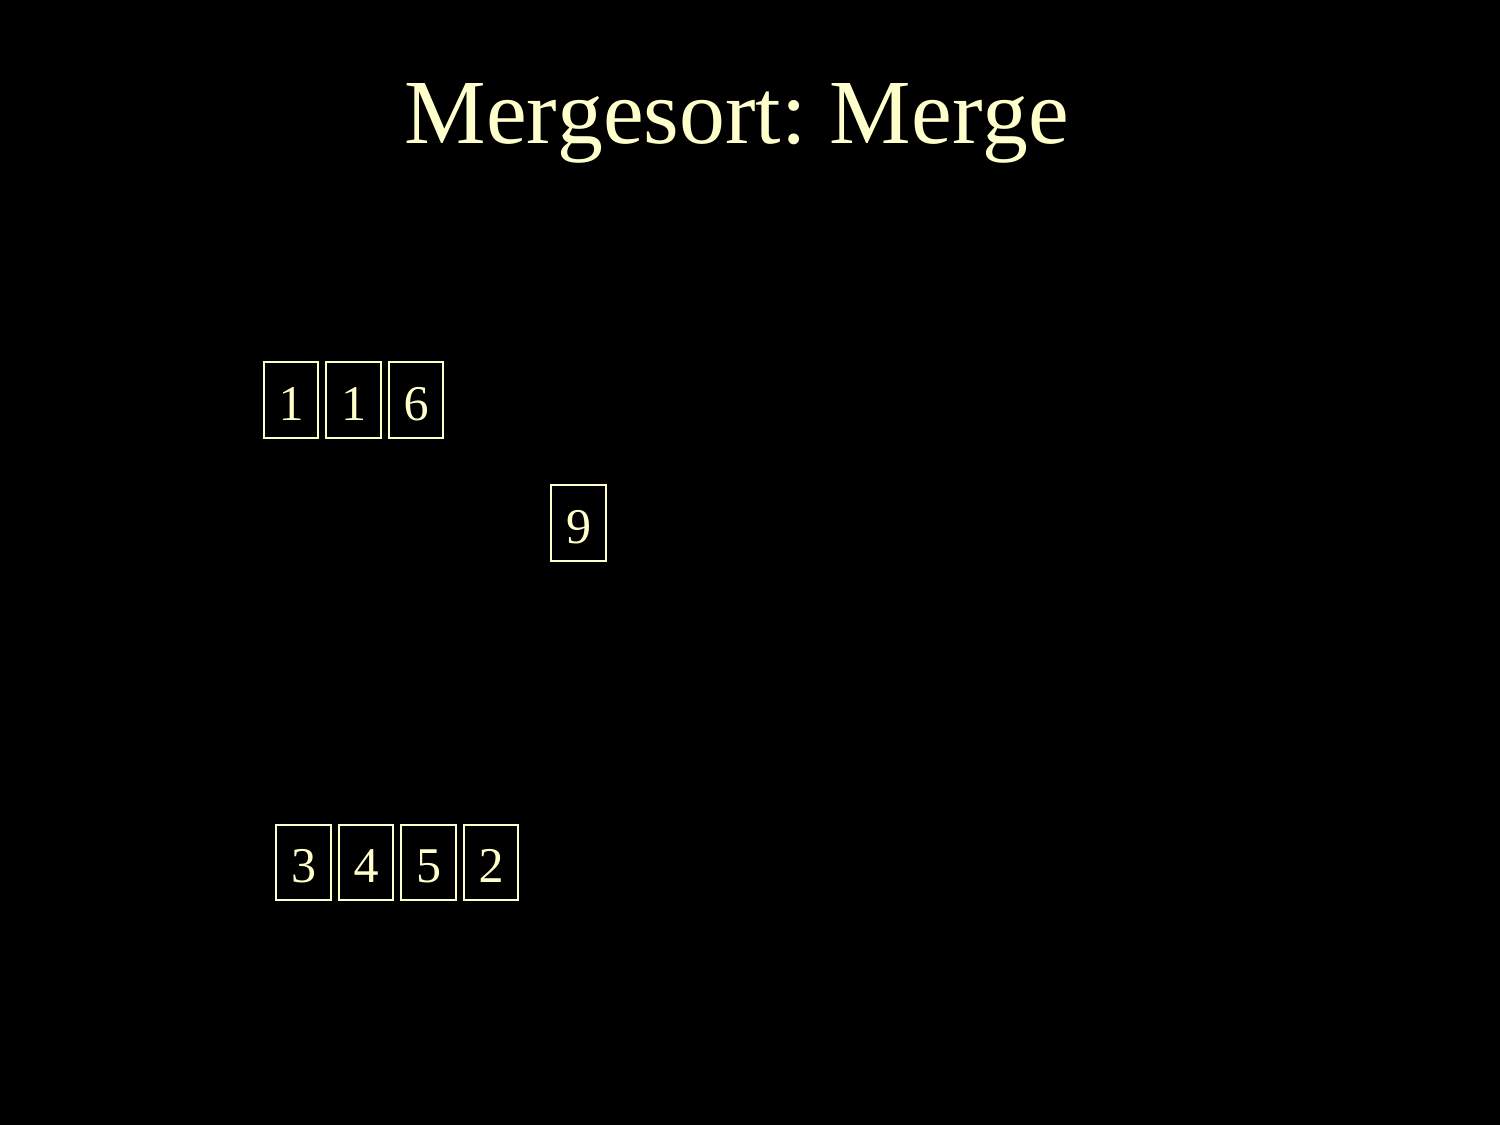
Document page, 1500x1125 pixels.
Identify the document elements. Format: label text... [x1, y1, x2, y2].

text_box 4 [338, 824, 394, 901]
text_box 5 [401, 824, 456, 901]
text_box 3 [276, 824, 331, 901]
text_box 2 [463, 824, 519, 901]
text_box 1 [263, 362, 319, 438]
title Mergesort: Merge [8, 50, 1467, 176]
text_box 6 [388, 362, 444, 438]
text_box 9 [551, 485, 606, 561]
text_box 1 [326, 362, 381, 438]
